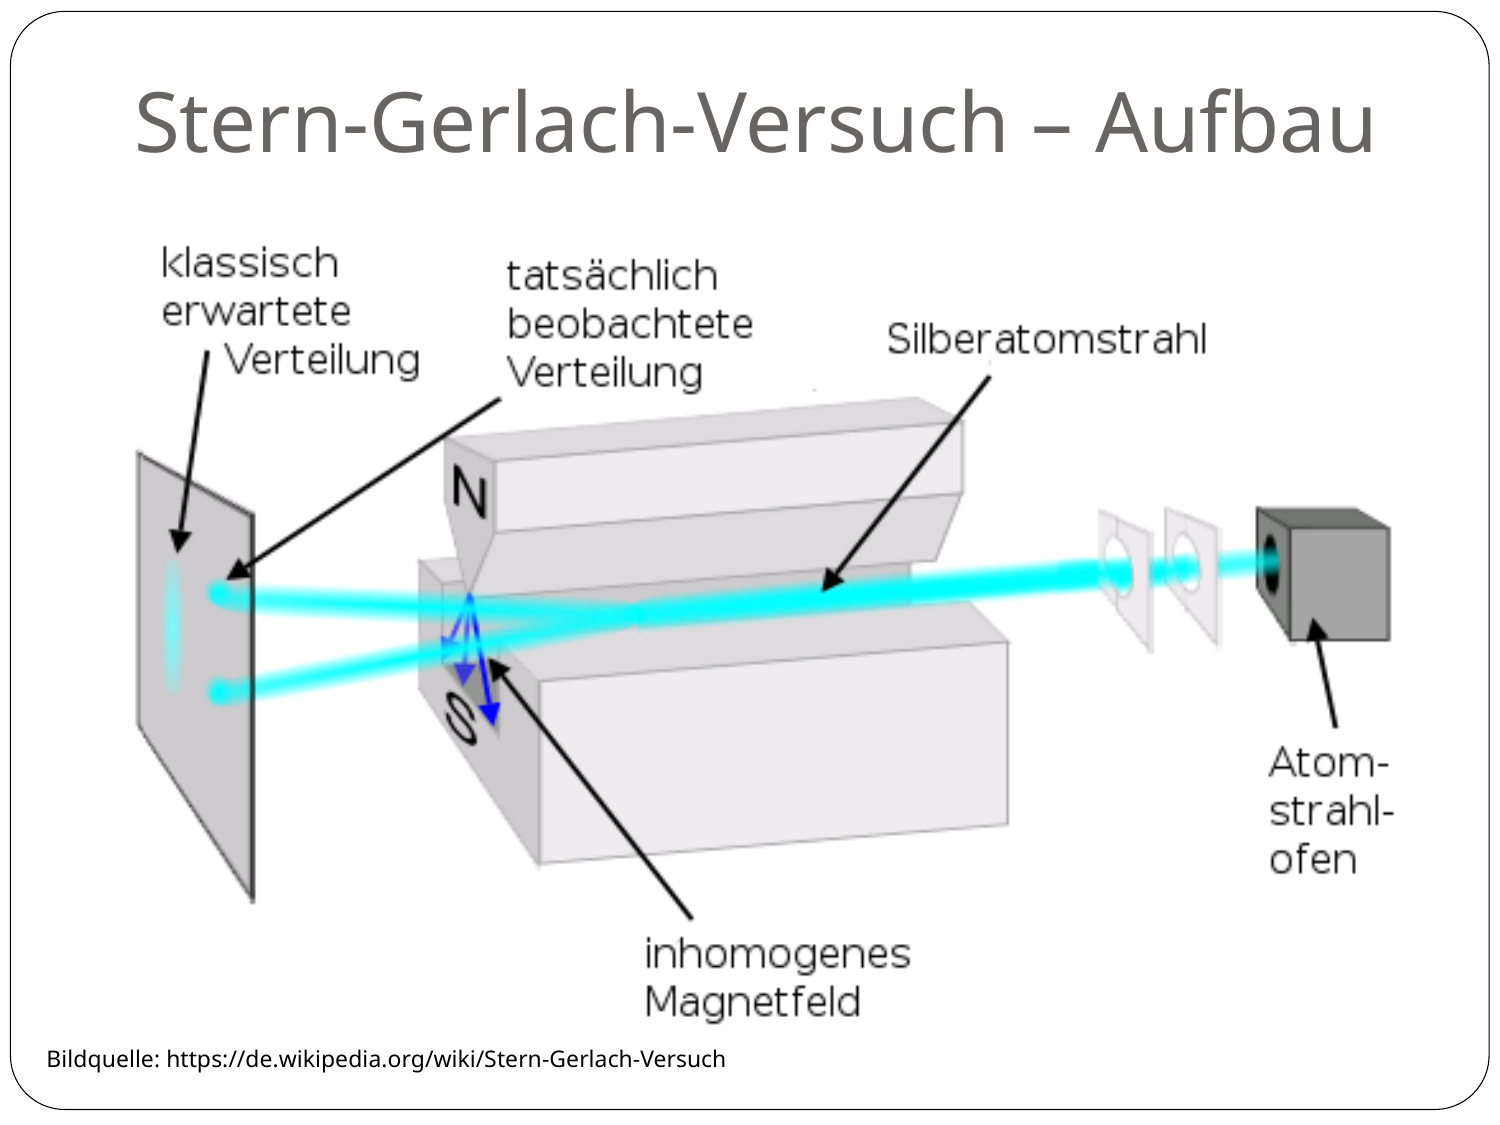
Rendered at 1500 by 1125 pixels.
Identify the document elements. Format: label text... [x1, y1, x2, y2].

title Stern-Gerlach-Versuch – Aufbau [88, 45, 1426, 185]
text_box Bildquelle: https://de.wikipedia.org/wiki/Stern-Gerlach-Versuch [31, 1037, 880, 1080]
picture [88, 219, 1412, 1045]
